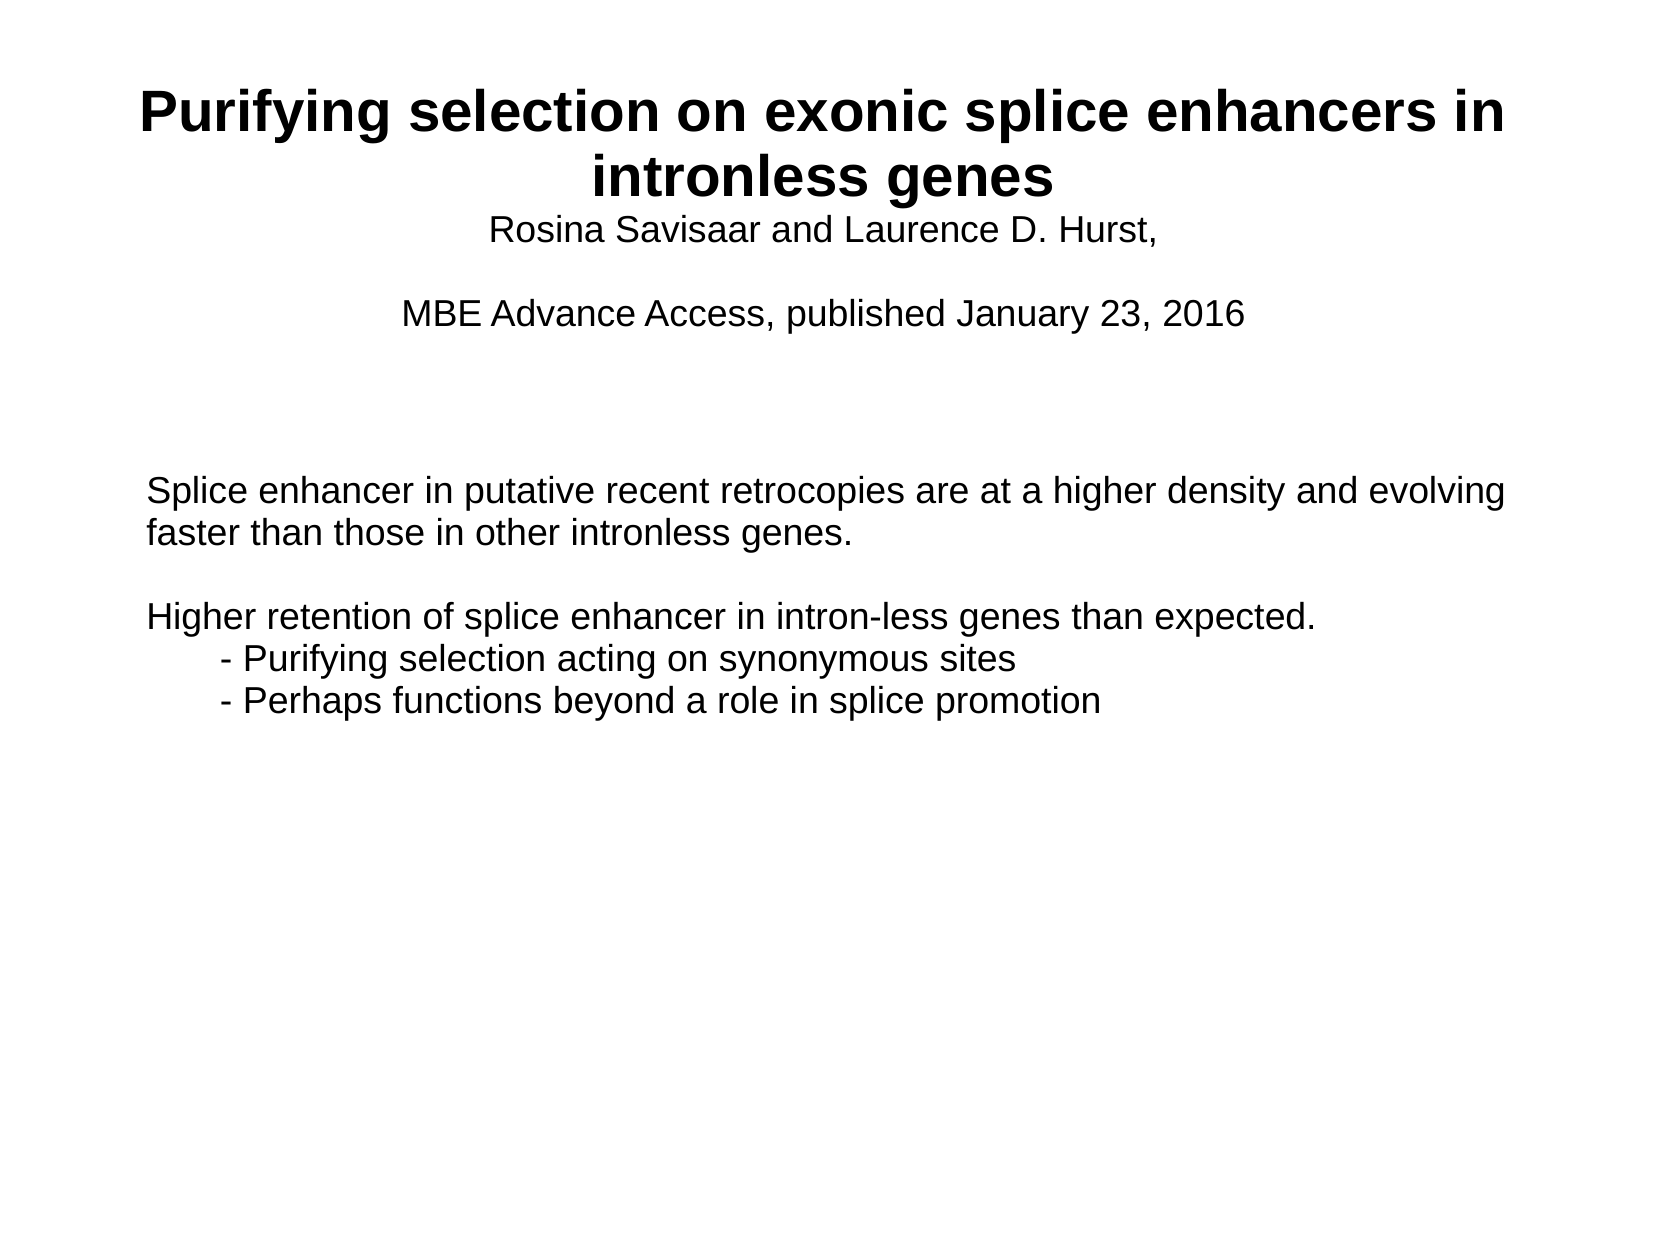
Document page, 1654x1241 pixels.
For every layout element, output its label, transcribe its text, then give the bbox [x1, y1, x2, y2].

text_box Splice enhancer in putative recent retrocopies are at a higher density and evolving faster than those in other intronless genes. Higher retention of splice enhancer in intron-less genes than expected. - Purifying selection acting on synonymous sites - Perhaps functions beyond a role in splice promotion [131, 462, 1533, 729]
text_box Purifying selection on exonic splice enhancers in intronless genes Rosina Savisaar and Laurence D. Hurst, MBE Advance Access, published January 23, 2016 [5, 70, 1642, 426]
